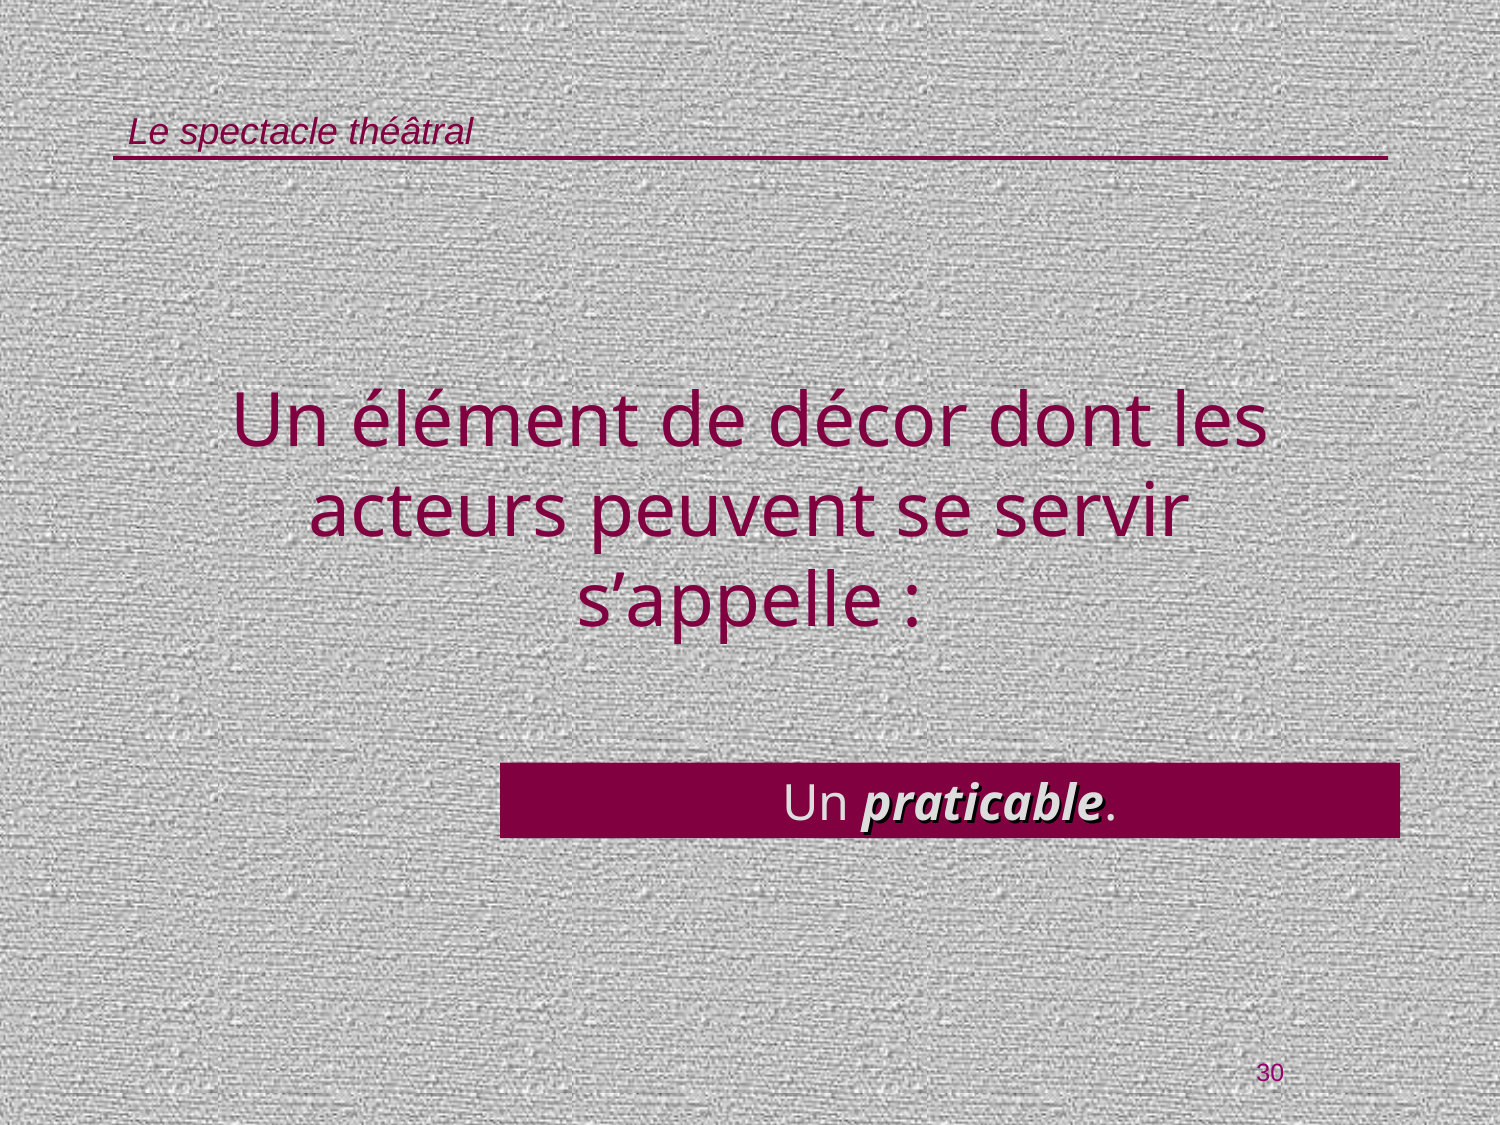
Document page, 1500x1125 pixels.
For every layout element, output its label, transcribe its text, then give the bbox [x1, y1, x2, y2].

picture [0, 0, 1500, 1125]
text_box Un élément de décor dont les acteurs peuvent se servir s’appelle : [212, 363, 1288, 650]
text_box Un praticable. [500, 762, 1401, 839]
